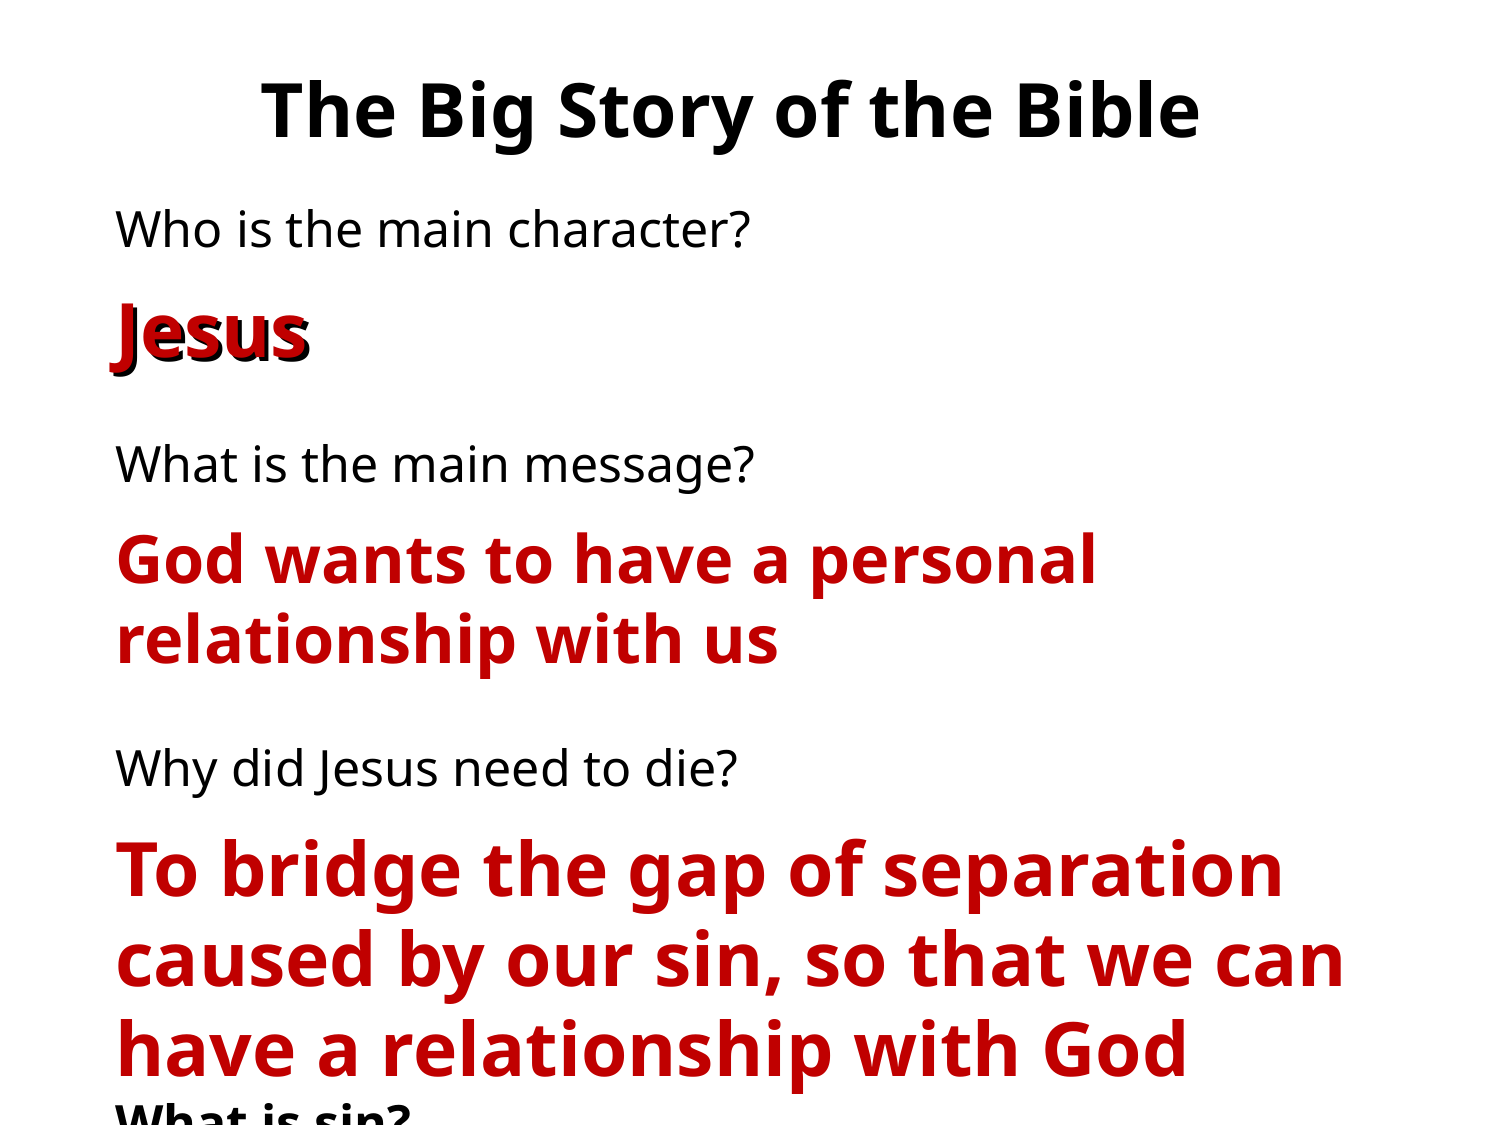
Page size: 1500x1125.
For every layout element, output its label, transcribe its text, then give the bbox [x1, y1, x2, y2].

text_box The Big Story of the Bible Who is the main character? Jesus What is the main message? God wants to have a personal relationship with us Why did Jesus need to die? To bridge the gap of separation caused by our sin, so that we can have a relationship with God What is sin? Things that we do wrong [100, 54, 1400, 1125]
